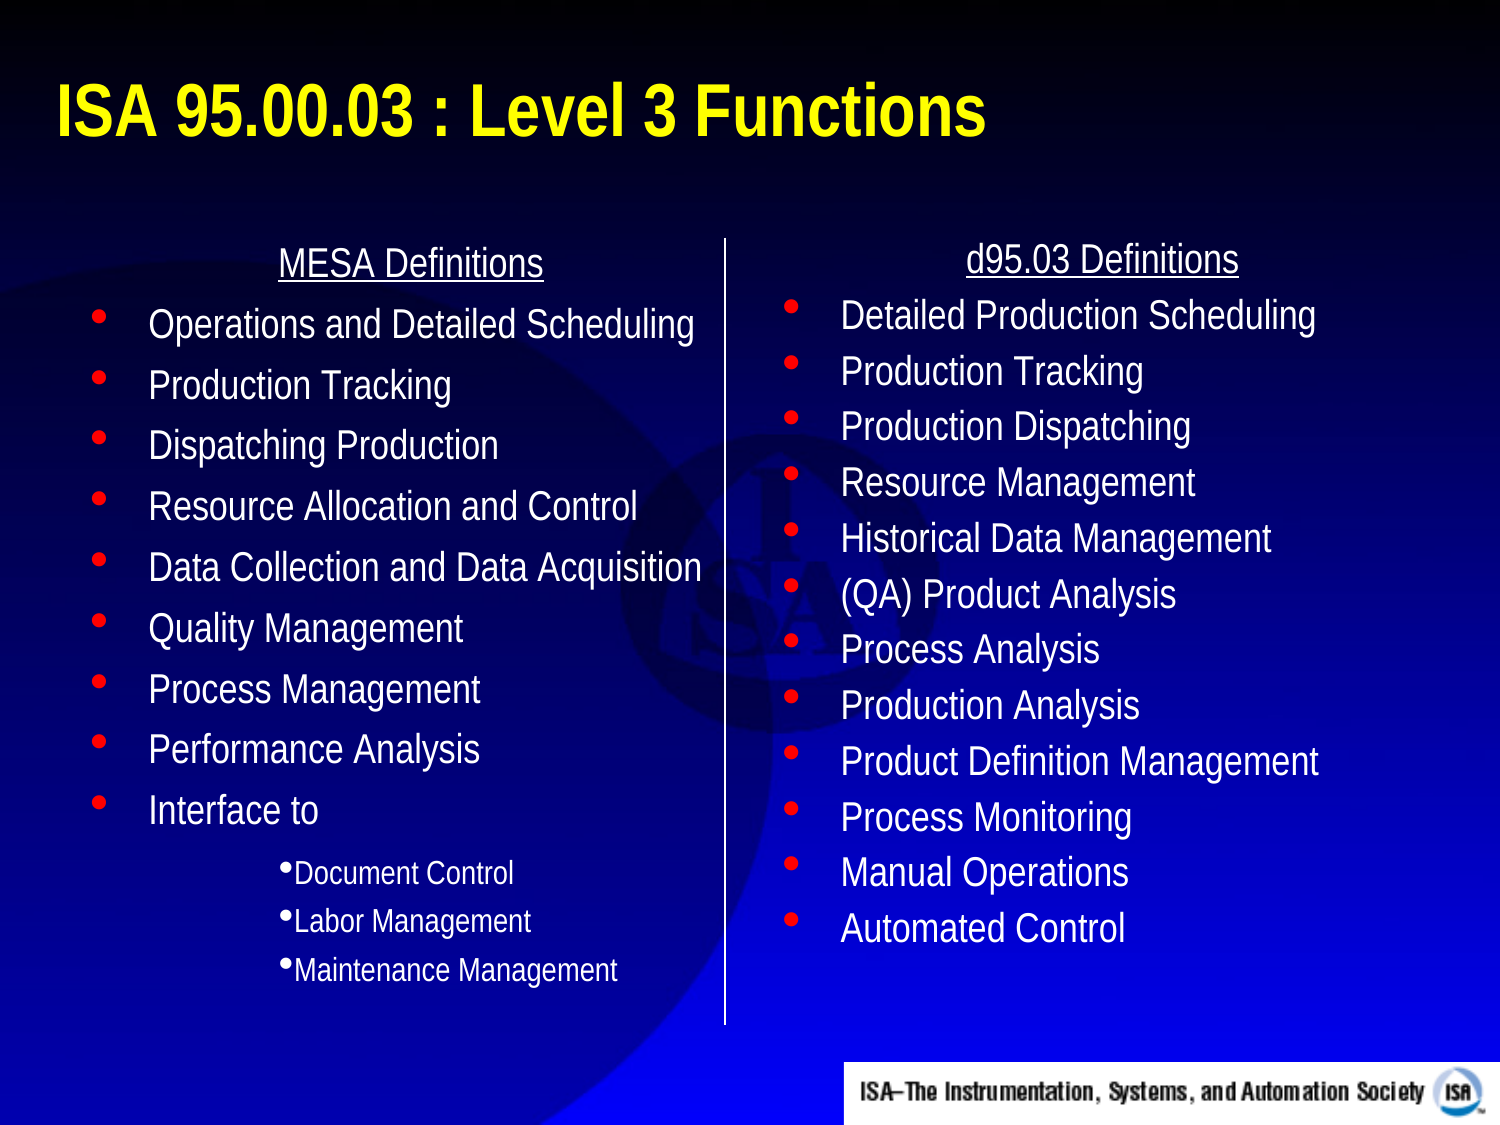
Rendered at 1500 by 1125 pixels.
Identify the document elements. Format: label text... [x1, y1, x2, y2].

title ISA 95.00.03 : Level 3 Functions [41, 12, 1463, 201]
list MESA Definitions Operations and Detailed Scheduling Production Tracking Dispatching Production Resource Allocation and Control Data Collection and Data Acquisition Quality Management Process Management Performance Analysis Interface to Document Control Labor Management Maintenance Management [77, 238, 745, 1116]
picture [0, 0, 1500, 1125]
list d95.03 Definitions Detailed Production Scheduling Production Tracking Production Dispatching Resource Management Historical Data Management (QA) Product Analysis Process Analysis Production Analysis Product Definition Management Process Monitoring Manual Operations Automated Control [769, 238, 1436, 1027]
